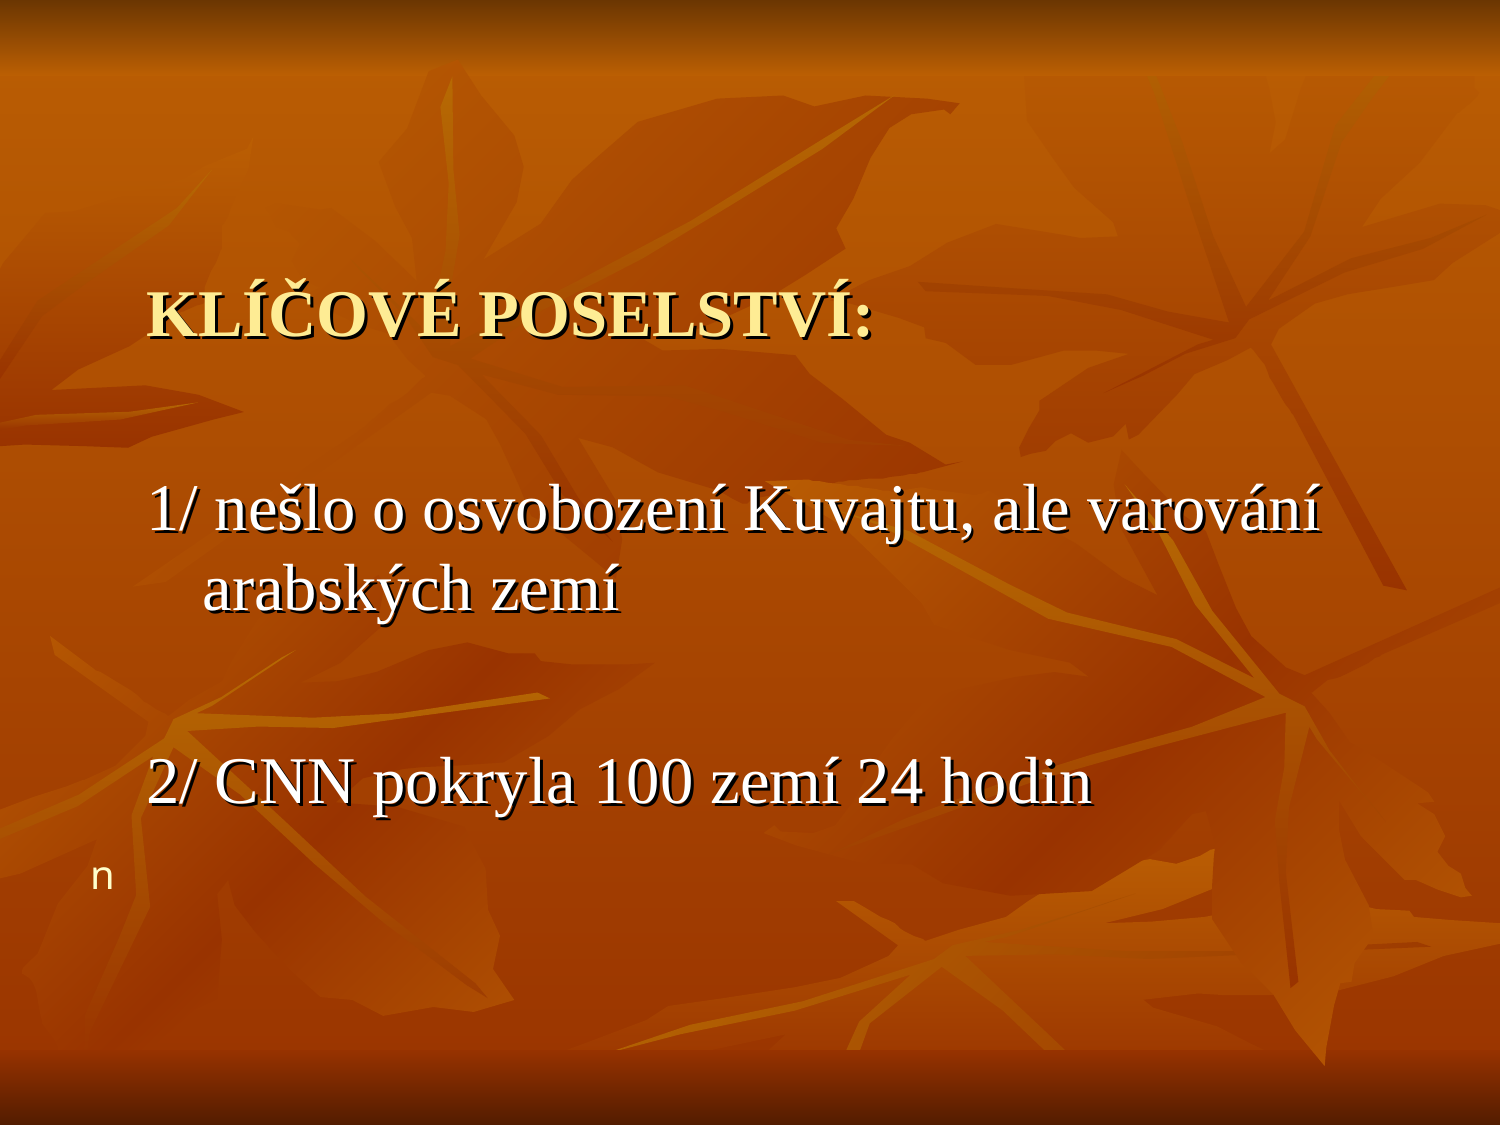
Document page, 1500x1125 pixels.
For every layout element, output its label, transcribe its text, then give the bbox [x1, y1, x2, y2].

list KLÍČOVÉ POSELSTVÍ: 1/ nešlo o osvobození Kuvajtu, ale varování arabských zemí 2/ CNN pokryla 100 zemí 24 hodin [75, 262, 1426, 1006]
